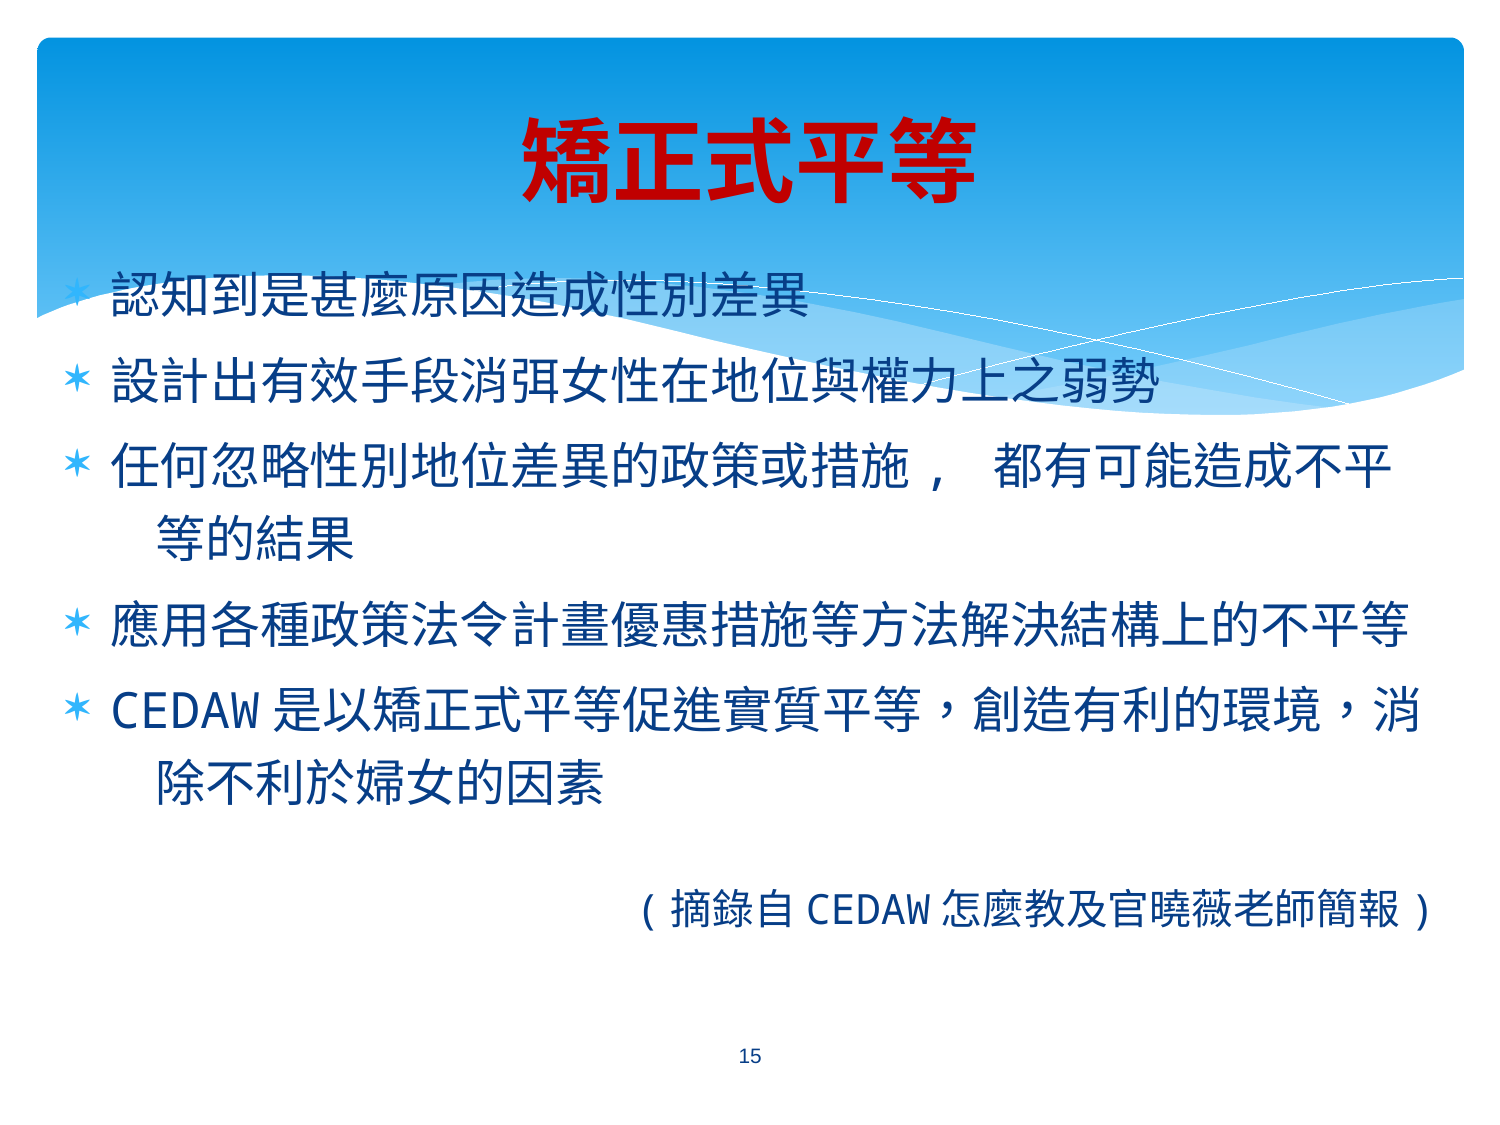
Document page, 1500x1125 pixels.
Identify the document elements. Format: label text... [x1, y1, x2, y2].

list 認知到是甚麼原因造成性別差異 設計出有效手段消弭女性在地位與權力上之弱勢 任何忽略性別地位差異的政策或措施, 都有可能造成不平等的結果 應用各種政策法令計畫優惠措施等方法解決結構上的不平等 CEDAW是以矯正式平等促進實質平等，創造有利的環境，消除不利於婦女的因素 (摘錄自CEDAW怎麼教及官曉薇老師簡報) [50, 243, 1451, 1051]
title 矯正式平等 [75, 55, 1426, 262]
text_box 15 [654, 1025, 846, 1086]
